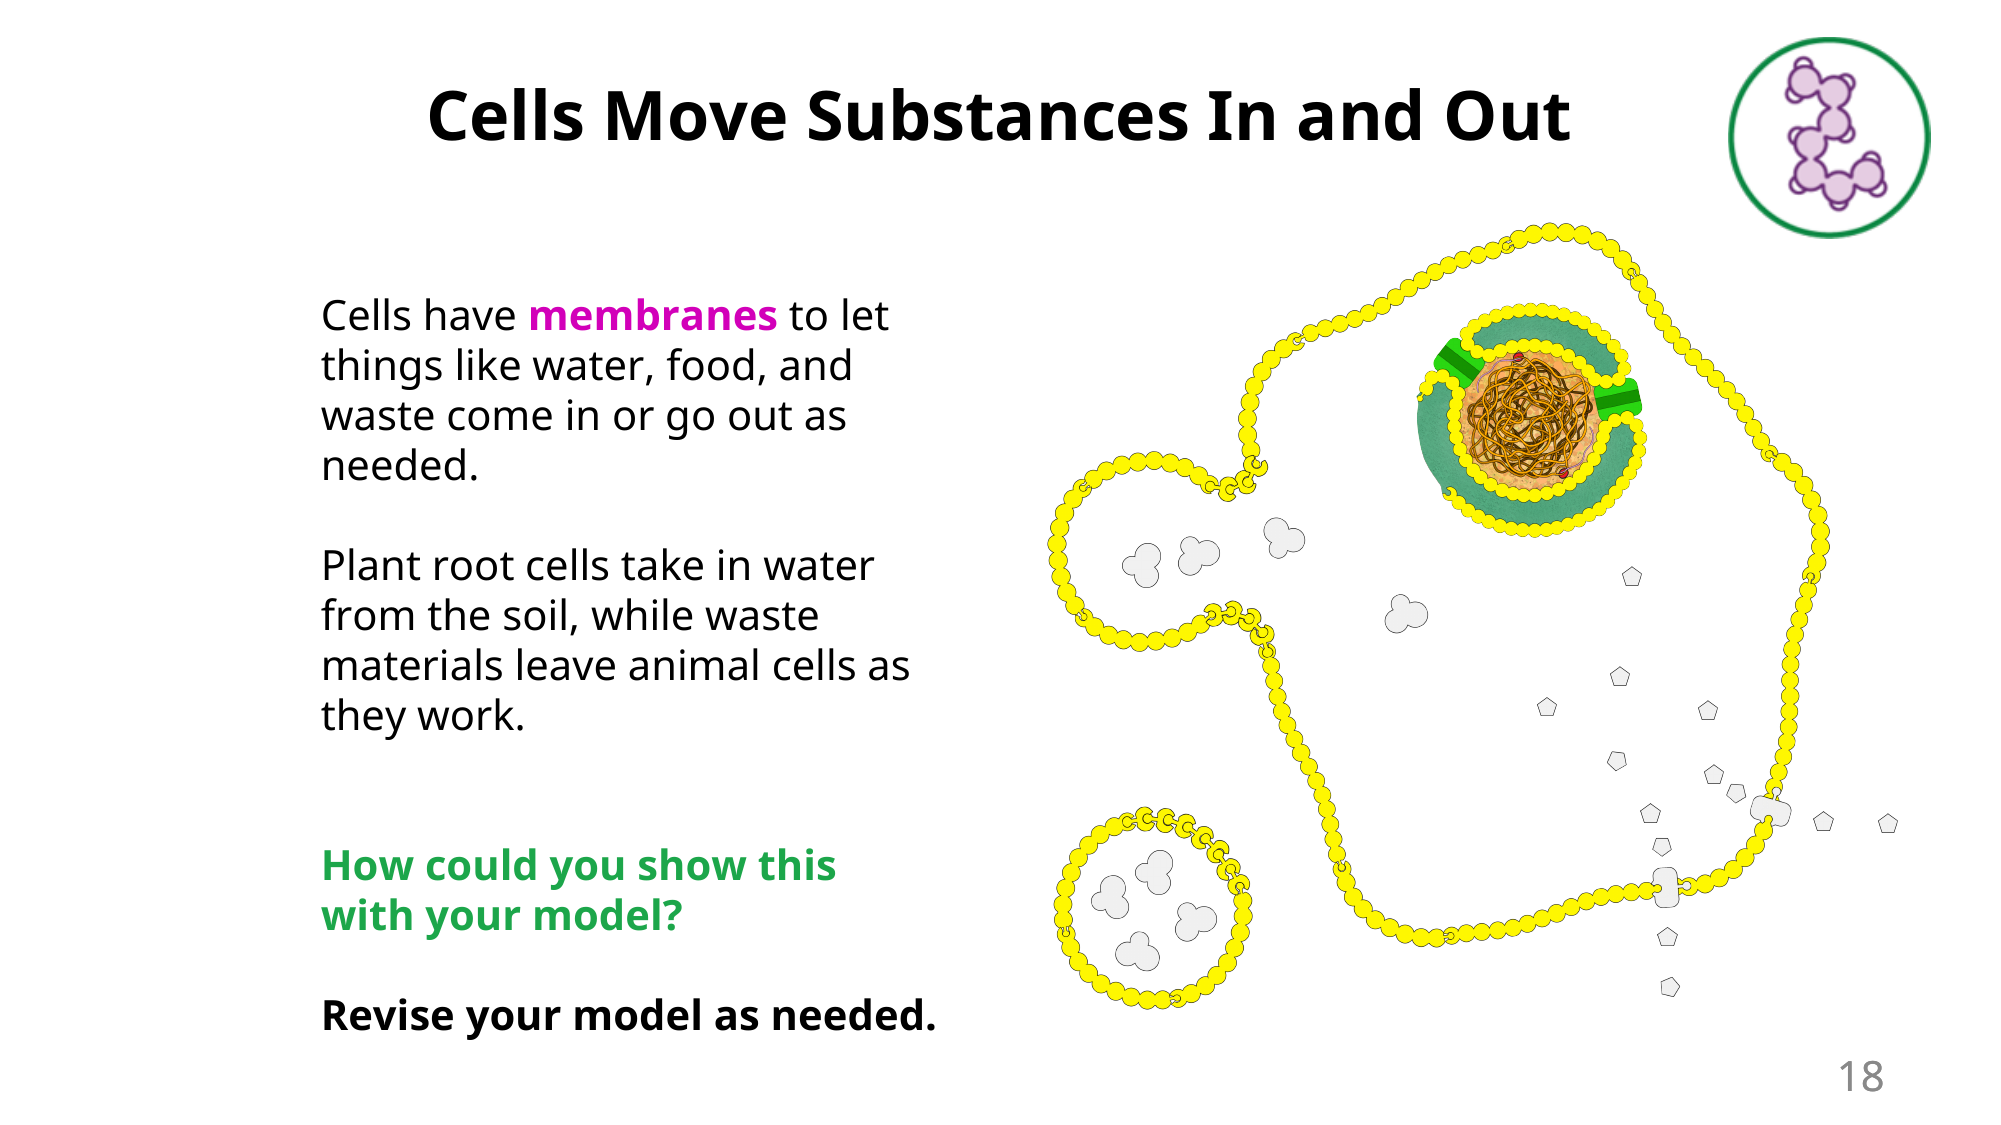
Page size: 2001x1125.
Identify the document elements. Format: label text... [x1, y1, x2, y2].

picture [1027, 797, 1279, 1036]
picture [1813, 811, 1834, 831]
text_box Cells have membranes to let things like water, food, and waste come in or go out as needed. Plant root cells take in water from the soil, while waste materials leave animal cells as they work. How could you show this with your model? Revise your model as needed. [305, 281, 956, 1012]
picture [1042, 204, 1844, 974]
picture [1657, 927, 1678, 946]
picture [1878, 814, 1898, 833]
picture [1728, 37, 1931, 239]
picture [1660, 976, 1681, 998]
text_box Cells Move Substances In and Out [300, 44, 1699, 181]
text_box [1821, 1042, 1929, 1103]
